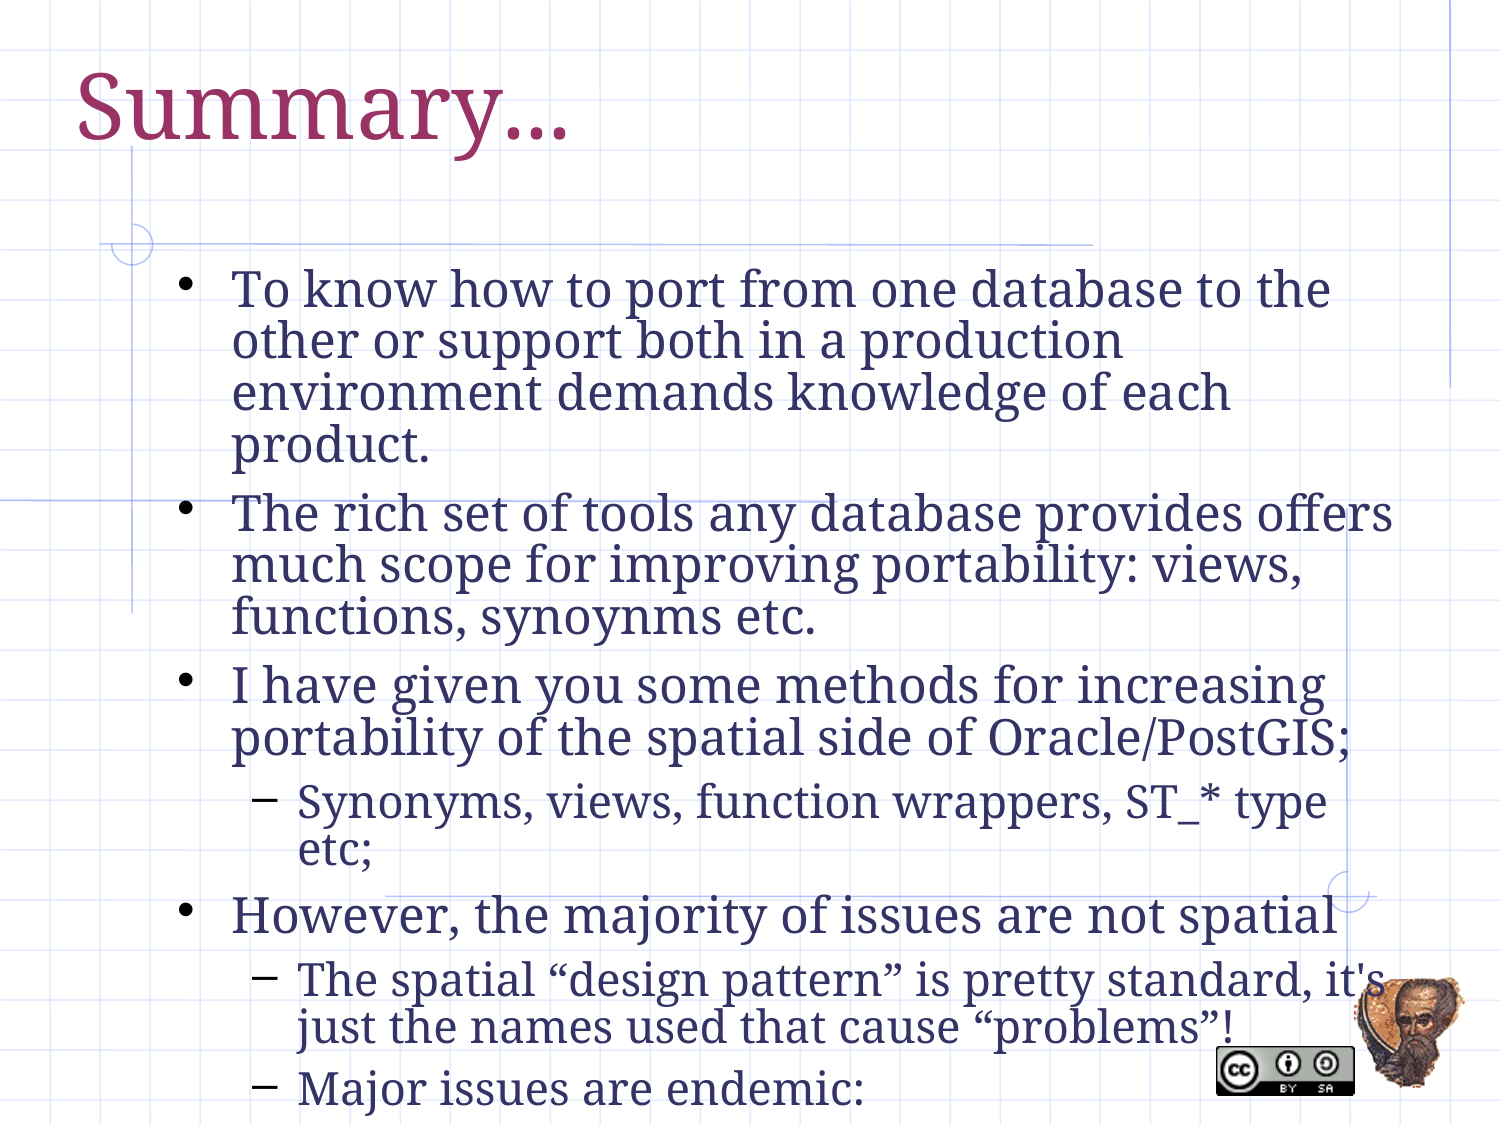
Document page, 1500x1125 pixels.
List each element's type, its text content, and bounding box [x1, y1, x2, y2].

title Summary... [74, 45, 1424, 177]
list To know how to port from one database to the other or support both in a production environment demands knowledge of each product. The rich set of tools any database provides offers much scope for improving portability: views, functions, synoynms etc. I have given you some methods for increasing portability of the spatial side of Oracle/PostGIS; Synonyms, views, function wrappers, ST_* type etc; However, the majority of issues are not spatial The spatial “design pattern” is pretty standard, it's just the names used that cause “problems”! Major issues are endemic: i.e., fundamentally a part of a database's architecture. [177, 265, 1411, 1075]
picture [1216, 976, 1465, 1096]
